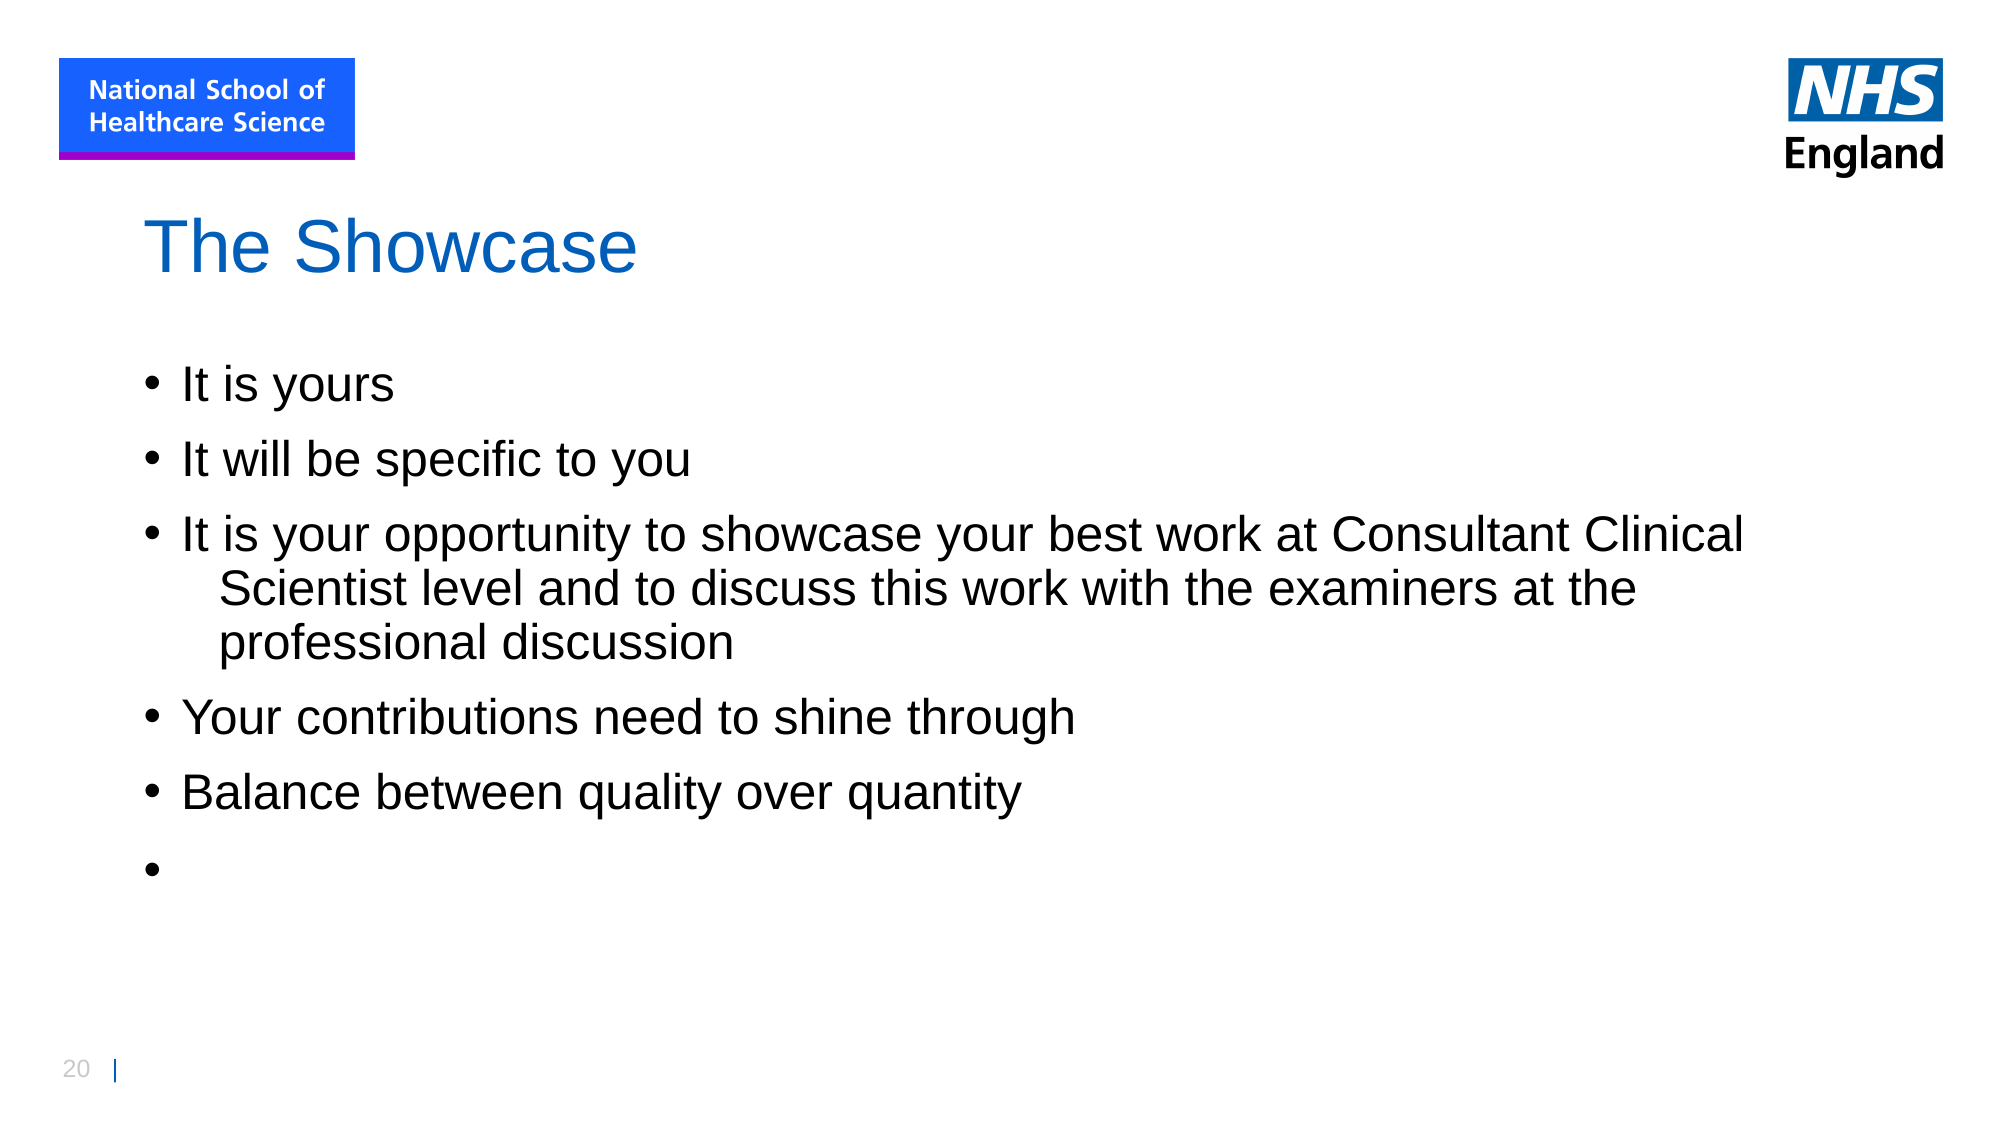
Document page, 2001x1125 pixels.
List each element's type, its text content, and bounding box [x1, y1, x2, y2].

list It is yours It will be specific to you It is your opportunity to showcase your best work at Consultant Clinical Scientist level and to discuss this work with the examiners at the professional discussion Your contributions need to shine through Balance between quality over quantity [128, 351, 1875, 996]
title The Showcase [128, 198, 1875, 299]
